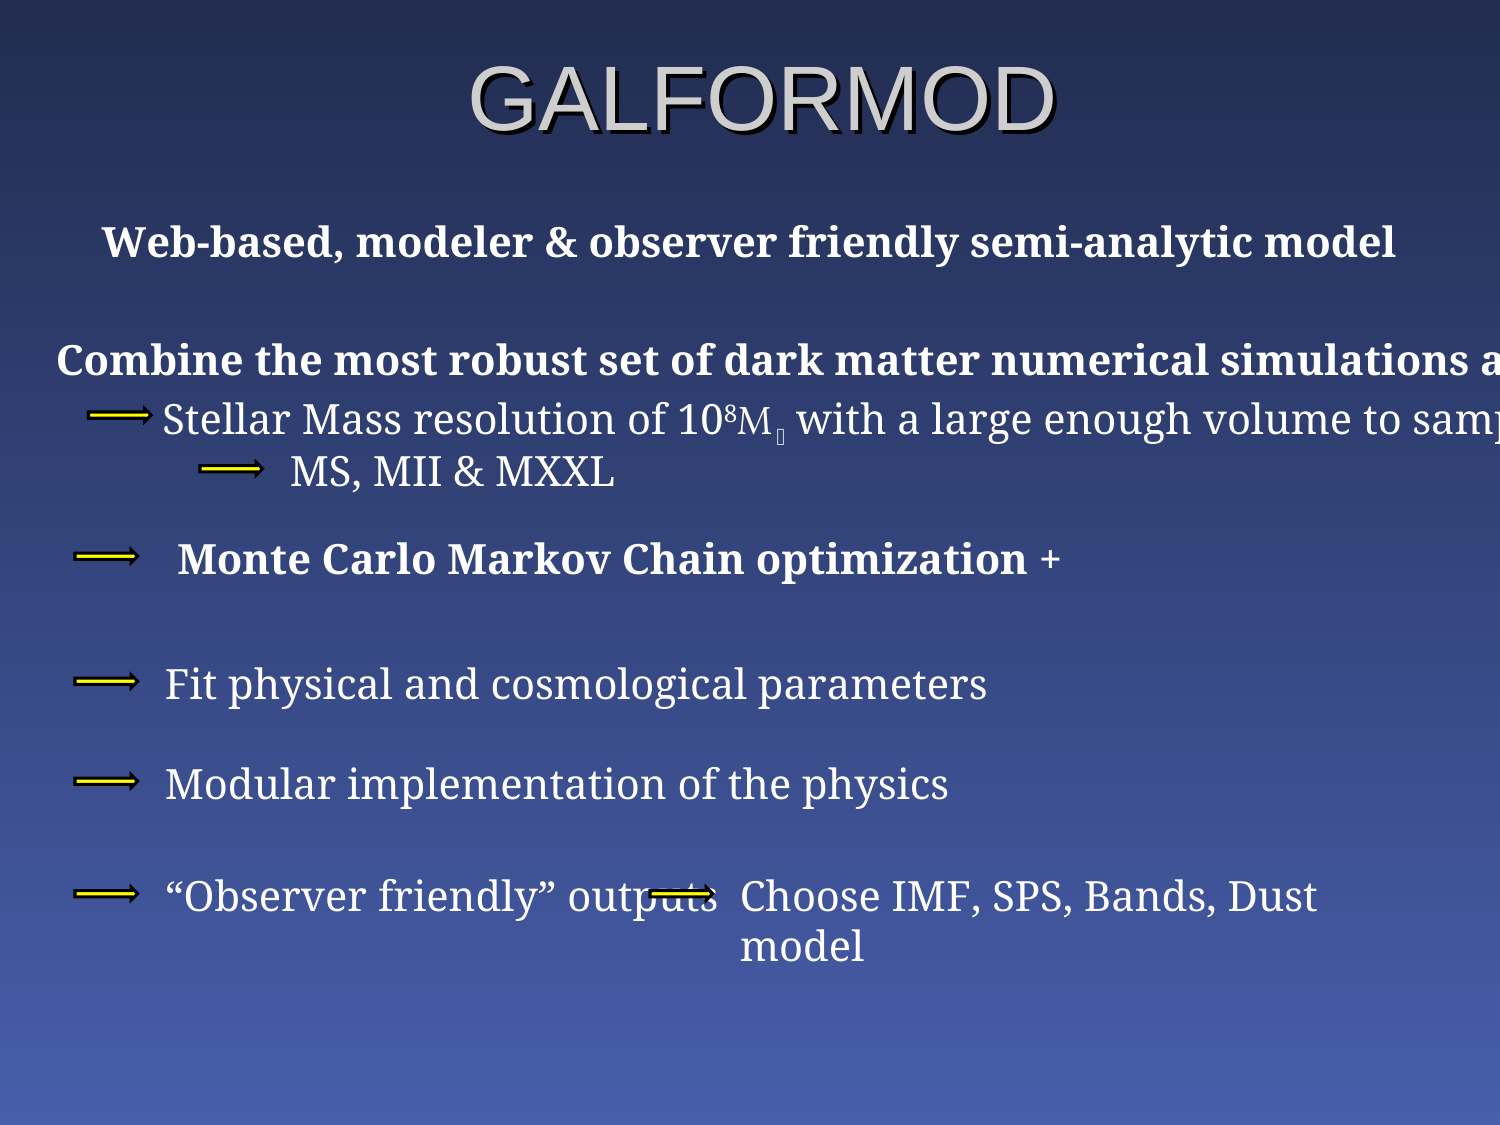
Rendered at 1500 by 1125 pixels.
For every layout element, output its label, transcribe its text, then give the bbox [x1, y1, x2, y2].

text_box [75, 675, 138, 688]
text_box [650, 887, 713, 901]
text_box [75, 887, 138, 901]
text_box Monte Carlo Markov Chain optimization + [162, 525, 1078, 591]
text_box Stellar Mass resolution of 108M with a large enough volume to sample BAO [147, 385, 1500, 458]
text_box [75, 774, 138, 788]
text_box [200, 462, 263, 475]
text_box [75, 549, 138, 563]
text_box MS, MII & MXXL [275, 437, 631, 503]
text_box [88, 408, 152, 422]
text_box “Observer friendly” outputs [149, 862, 725, 928]
text_box Choose IMF, SPS, Bands, Dust model [725, 862, 1464, 978]
text_box Web-based, modeler & observer friendly semi-analytic model [29, 208, 1480, 274]
title GALFORMOD [125, 0, 1401, 188]
text_box Combine the most robust set of dark matter numerical simulations available [41, 326, 1500, 392]
text_box Modular implementation of the physics [150, 750, 965, 816]
text_box Fit physical and cosmological parameters [150, 650, 1003, 716]
